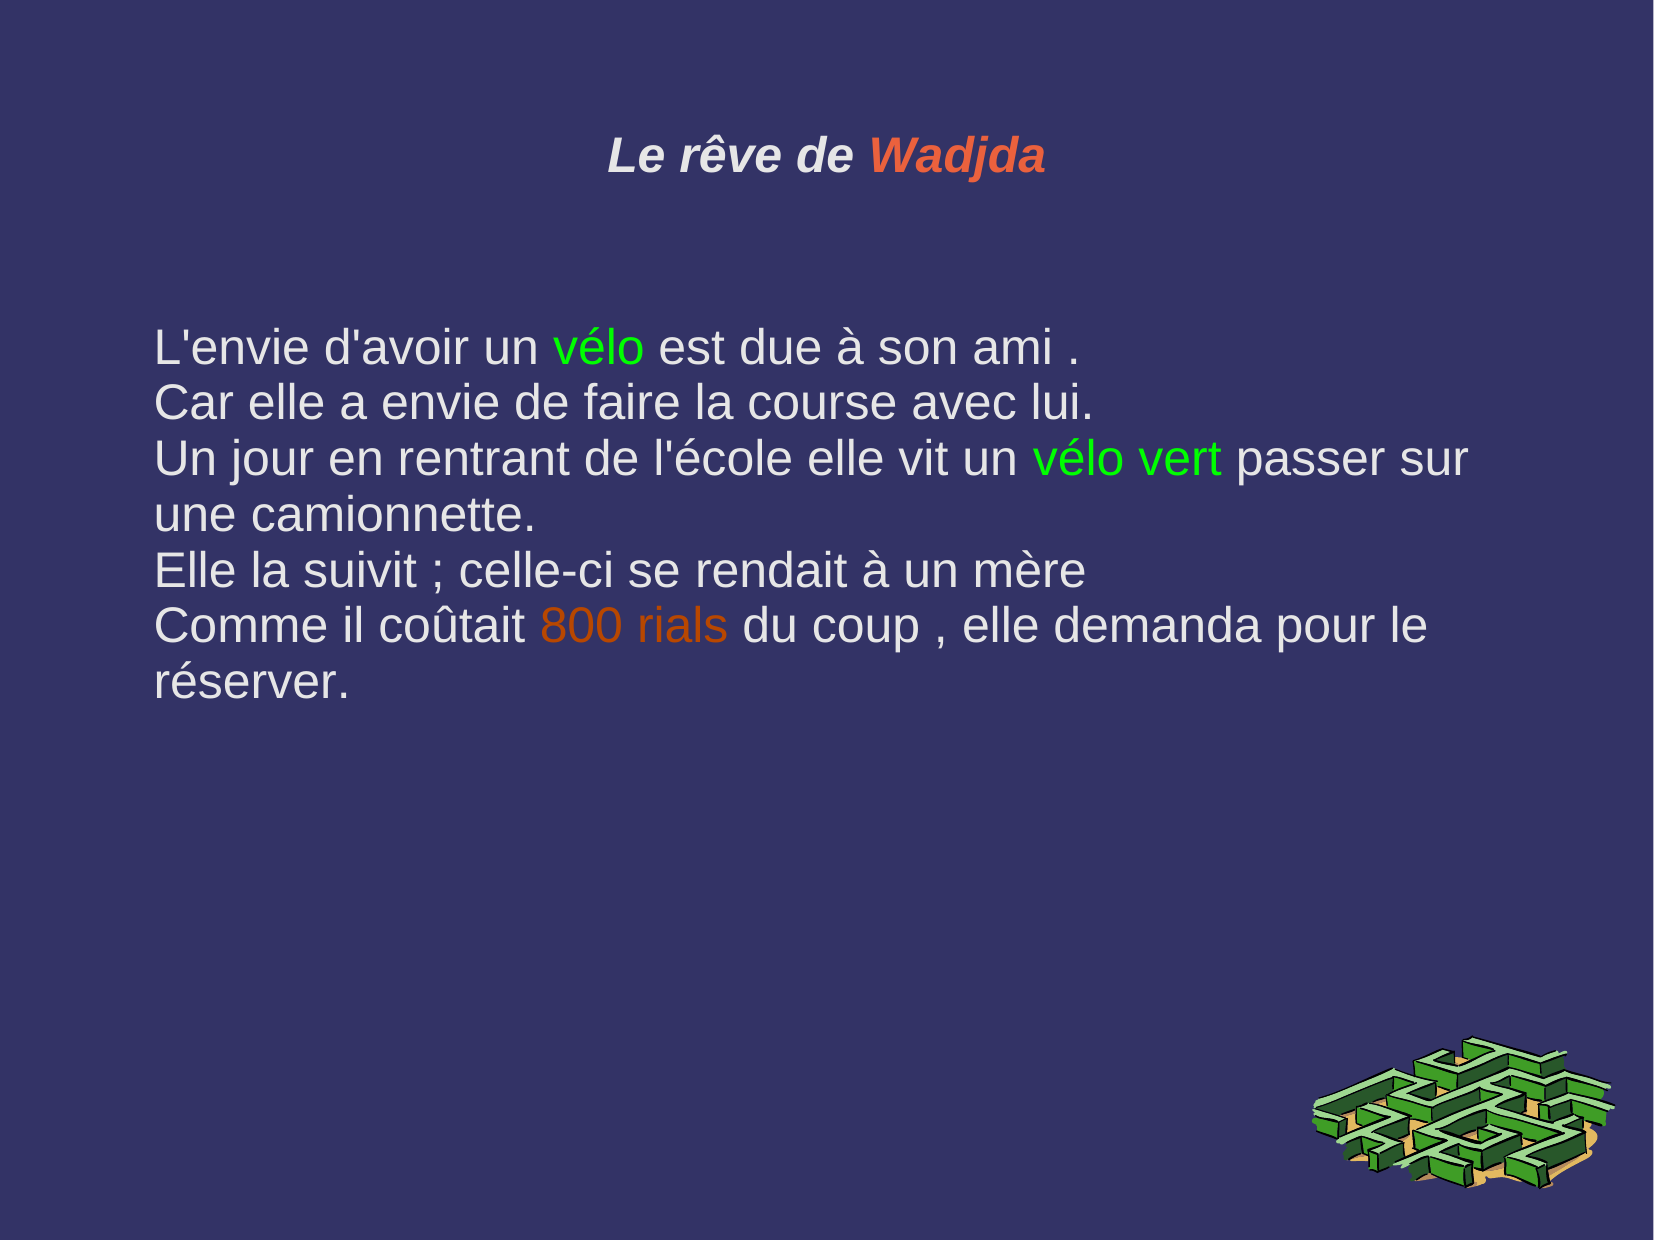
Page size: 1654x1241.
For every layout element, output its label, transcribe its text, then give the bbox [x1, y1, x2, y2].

title Le rêve de Wadjda [82, 49, 1571, 260]
list L'envie d'avoir un vélo est due à son ami . Car elle a envie de faire la course avec lui. Un jour en rentrant de l'école elle vit un vélo vert passer sur une camionnette. Elle la suivit ; celle-ci se rendait à un mère Comme il coûtait 800 rials du coup , elle demanda pour le réserver. [70, 318, 1560, 1138]
